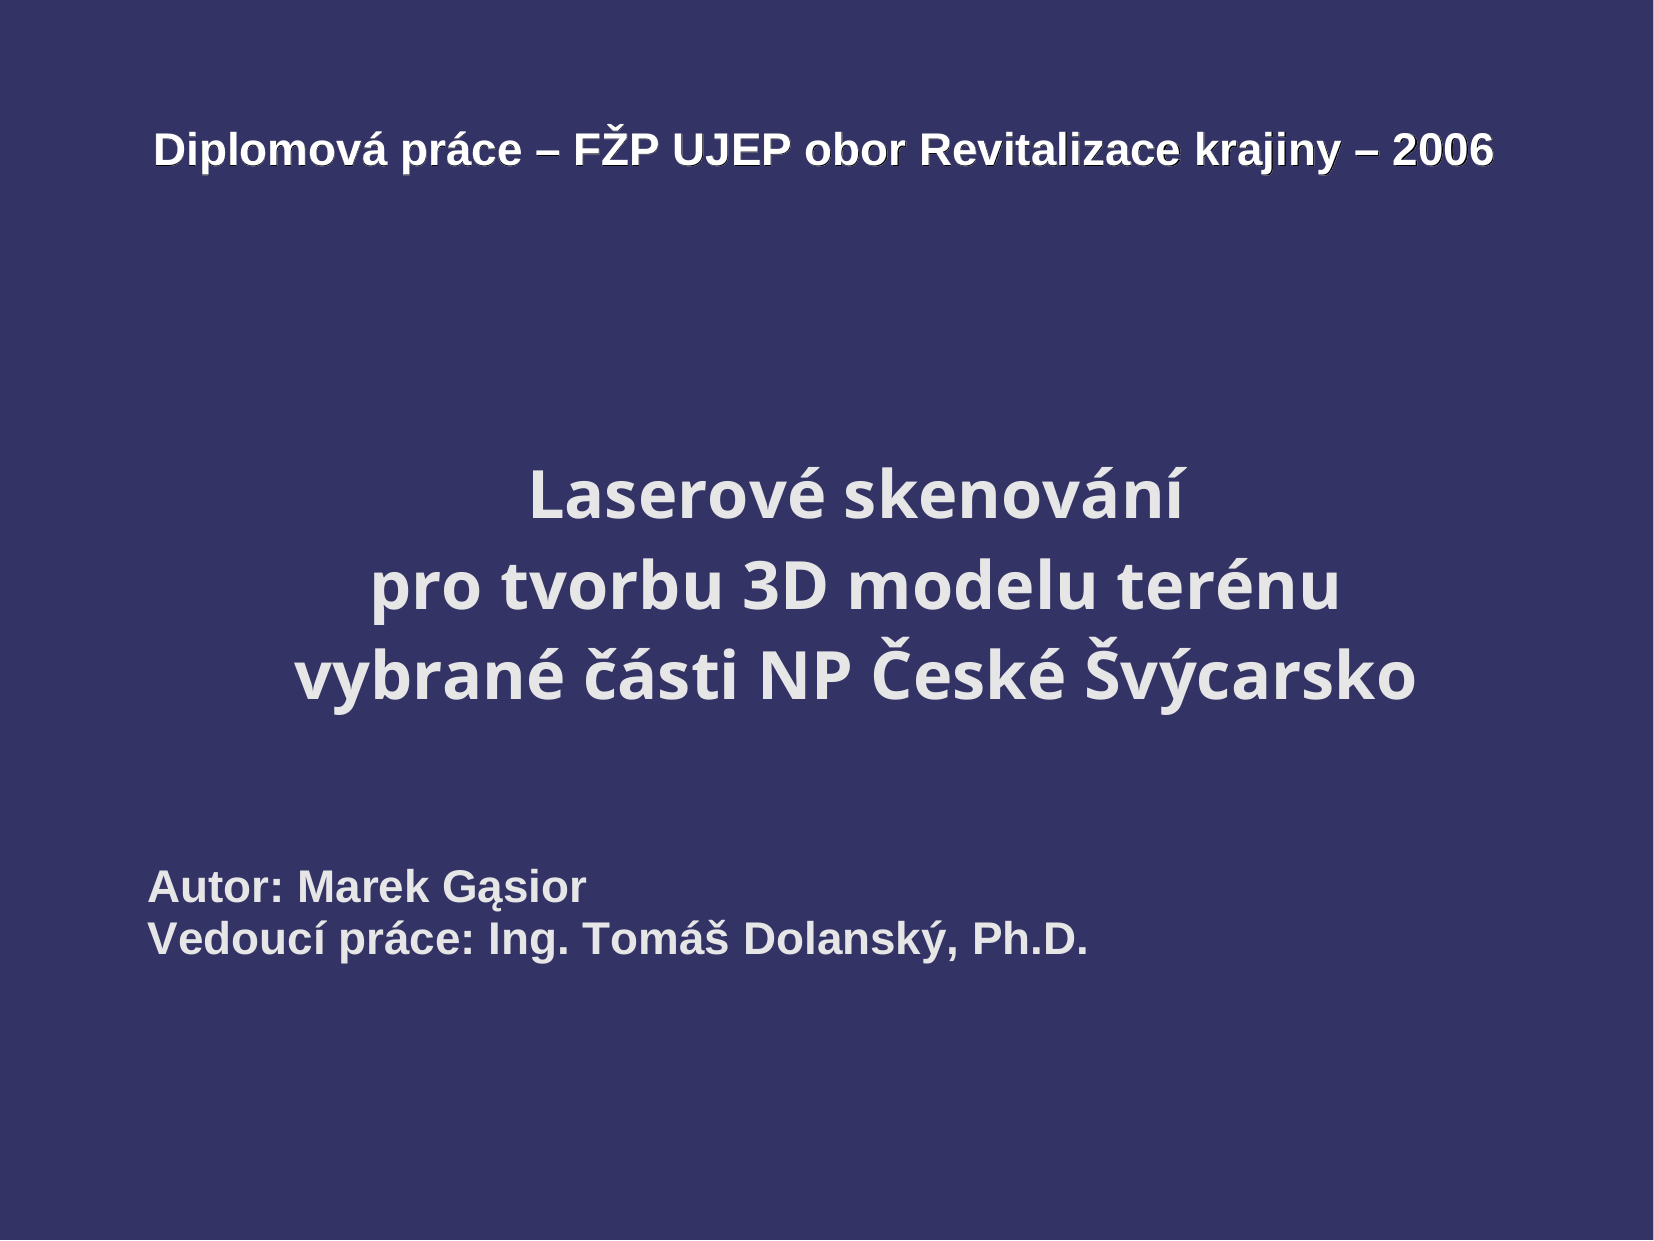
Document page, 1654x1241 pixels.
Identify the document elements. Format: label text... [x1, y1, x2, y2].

text_box Diplomová práce – FŽP UJEP obor Revitalizace krajiny – 2006 [147, 118, 1506, 266]
subtitle Laserové skenování pro tvorbu 3D modelu terénu vybrané části NP České Švýcarsko Autor: Marek Gąsior Vedoucí práce: Ing. Tomáš Dolanský, Ph.D. [147, 383, 1565, 1182]
